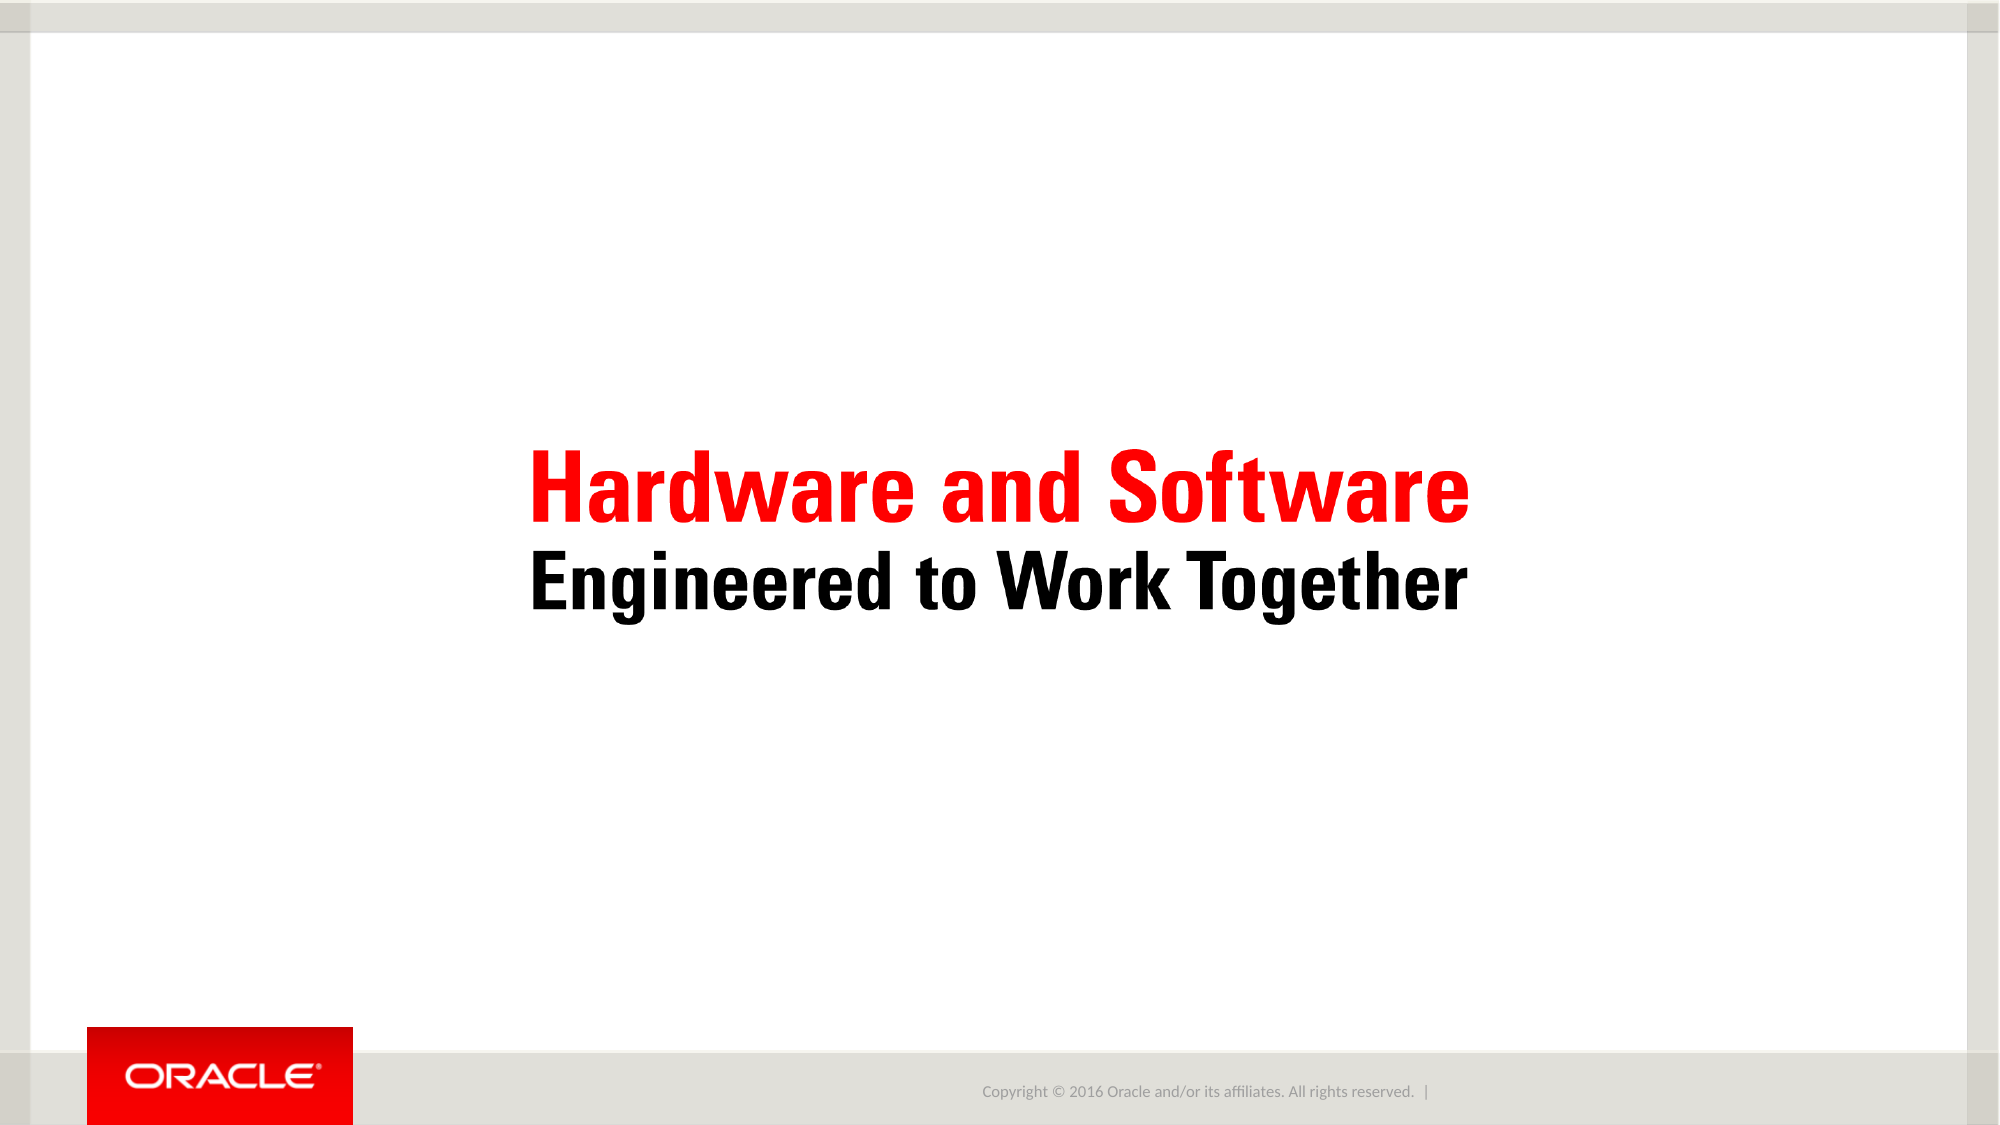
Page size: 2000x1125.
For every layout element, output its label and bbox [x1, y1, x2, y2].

picture [87, 1027, 353, 1125]
picture [462, 379, 1537, 680]
